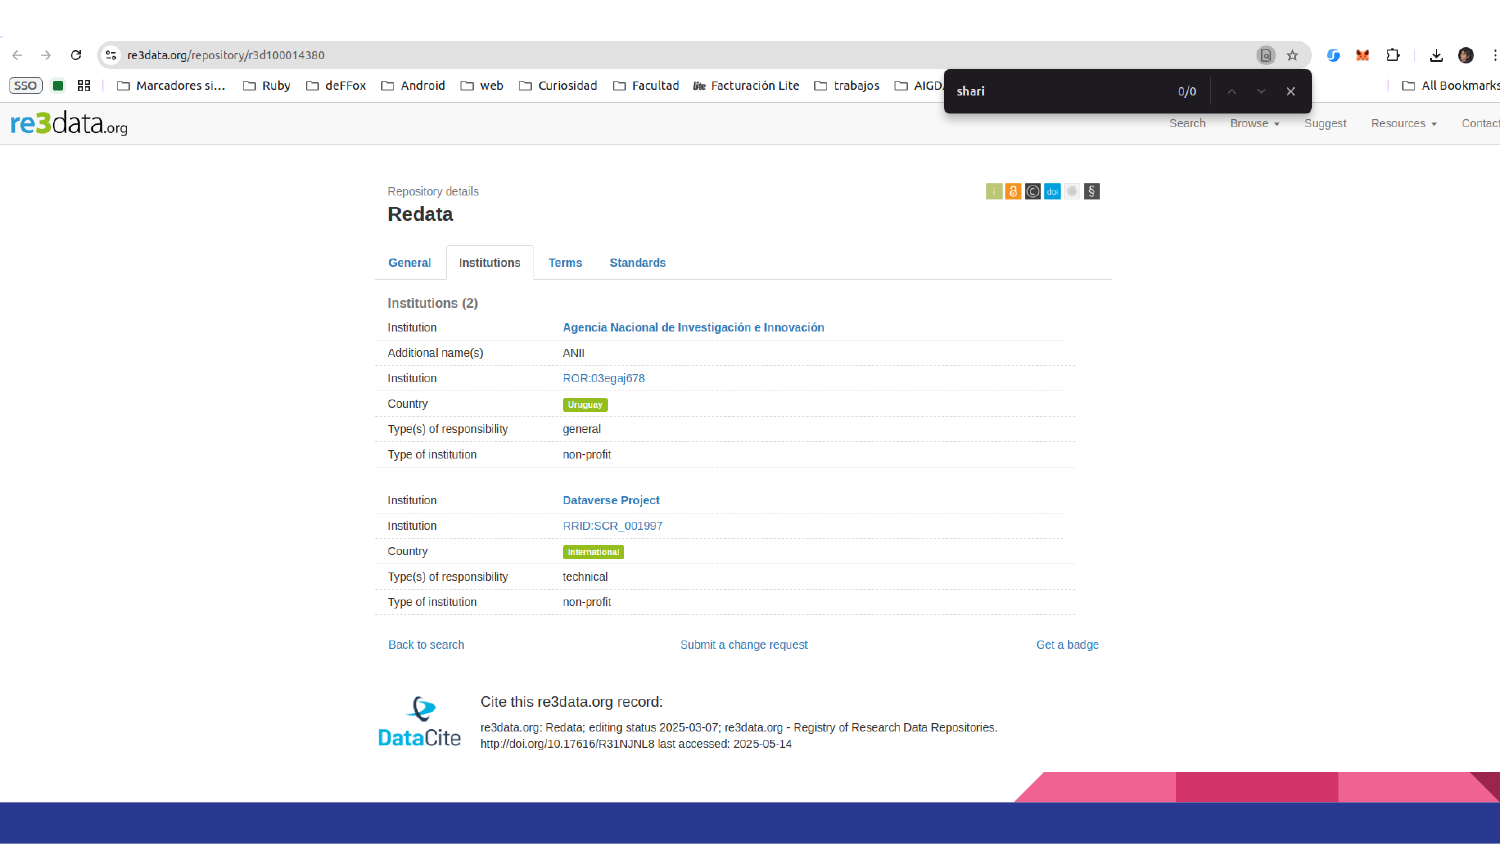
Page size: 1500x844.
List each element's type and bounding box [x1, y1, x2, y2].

picture [0, 36, 1500, 772]
